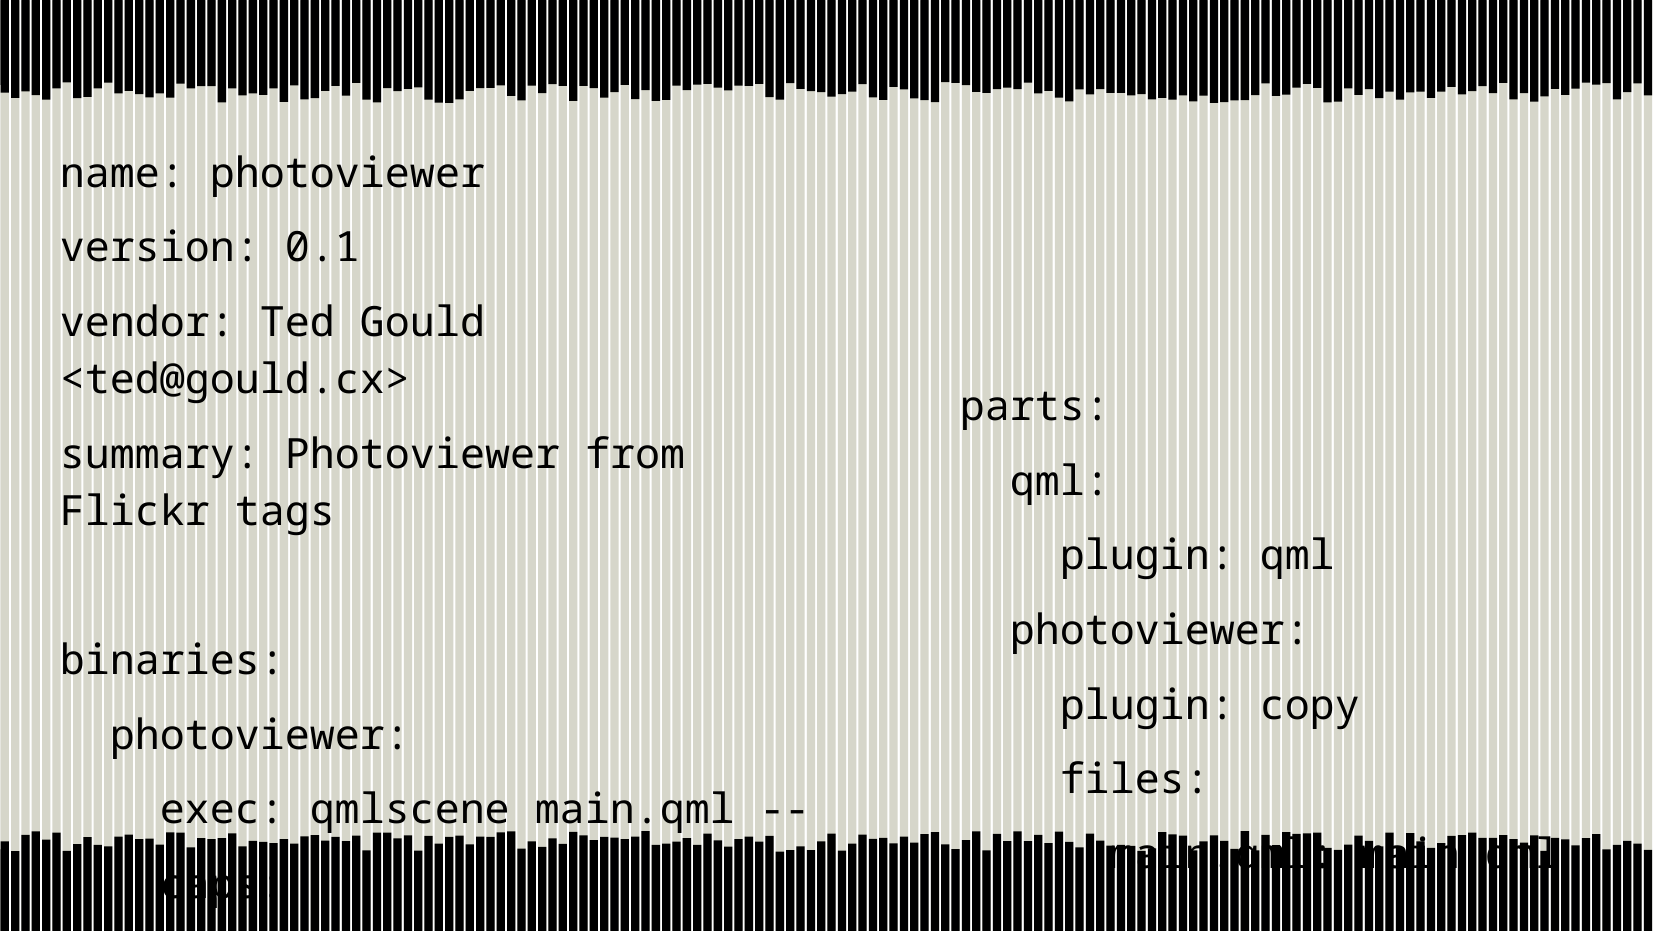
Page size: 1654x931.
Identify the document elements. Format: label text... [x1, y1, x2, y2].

text_box name: photoviewer version: 0.1 vendor: Ted Gould <ted@gould.cx> summary: Photoviewer from Flickr tags binaries: photoviewer: exec: qmlscene main.qml -- caps: - desktop - network-client [45, 135, 871, 909]
text_box parts: qml: plugin: qml photoviewer: plugin: copy files: main.qml: main.qml [945, 368, 1654, 886]
